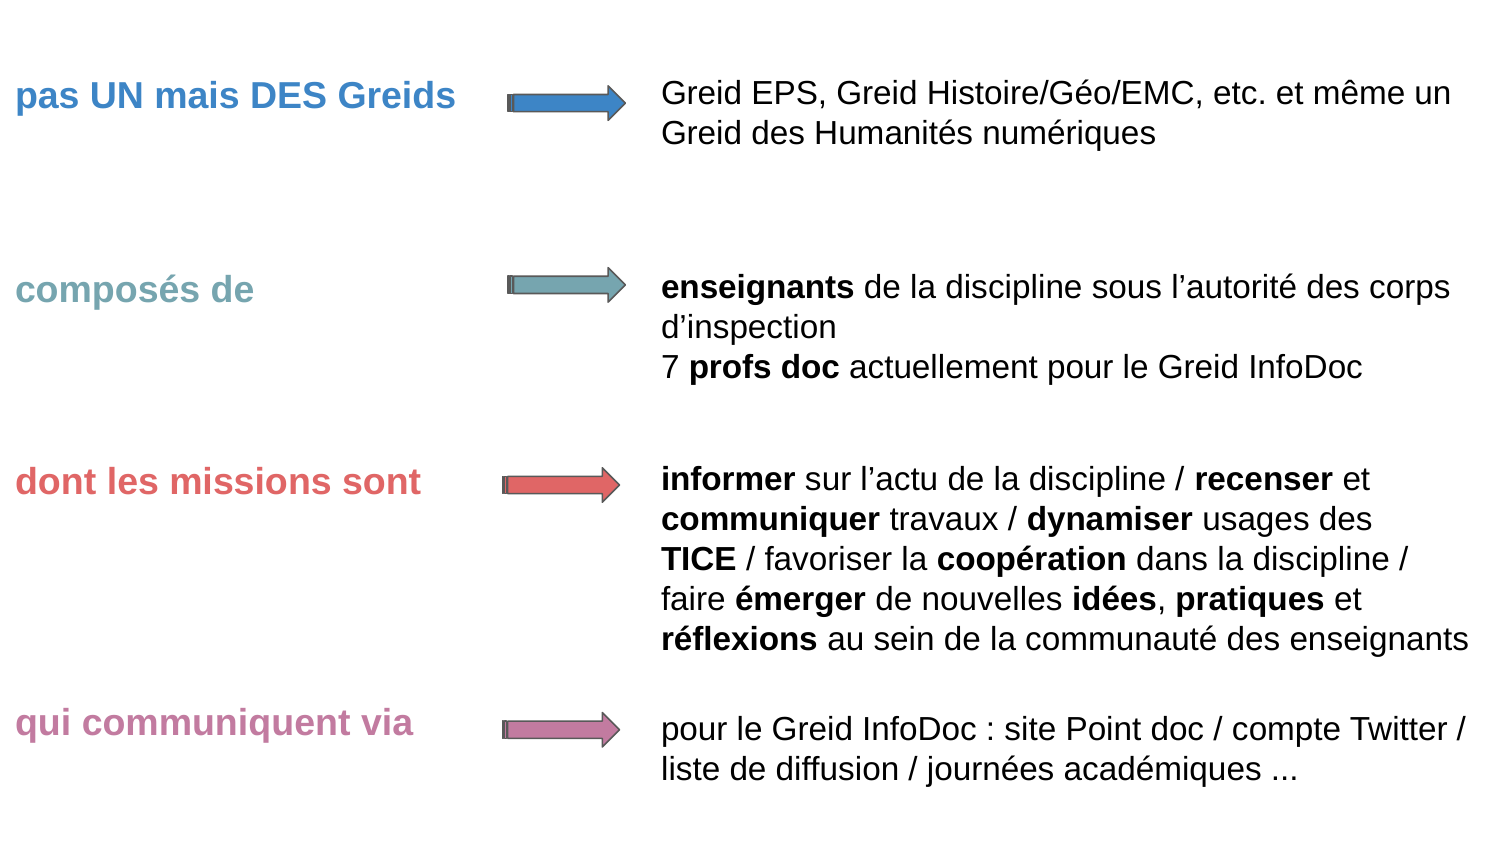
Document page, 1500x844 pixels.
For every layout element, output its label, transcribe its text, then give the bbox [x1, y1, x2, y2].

text_box informer sur l’actu de la discipline / recenser et communiquer travaux / dynamiser usages des TICE / favoriser la coopération dans la discipline / faire émerger de nouvelles idées, pratiques et réflexions au sein de la communauté des enseignants [646, 442, 1486, 585]
text_box [502, 712, 620, 747]
text_box [508, 85, 626, 121]
text_box [508, 267, 626, 303]
text_box dont les missions sont [0, 442, 476, 507]
text_box composés de [0, 250, 488, 359]
list pas UN mais DES Greids [0, 56, 545, 151]
text_box Greid EPS, Greid Histoire/Géo/EMC, etc. et même un Greid des Humanités numériques [646, 56, 1486, 176]
text_box qui communiquent via [0, 682, 444, 747]
text_box [502, 467, 620, 503]
text_box enseignants de la discipline sous l’autorité des corps d’inspection 7 profs doc actuellement pour le Greid InfoDoc [646, 250, 1486, 442]
text_box pour le Greid InfoDoc : site Point doc / compte Twitter / liste de diffusion / journées académiques ... [646, 692, 1486, 835]
